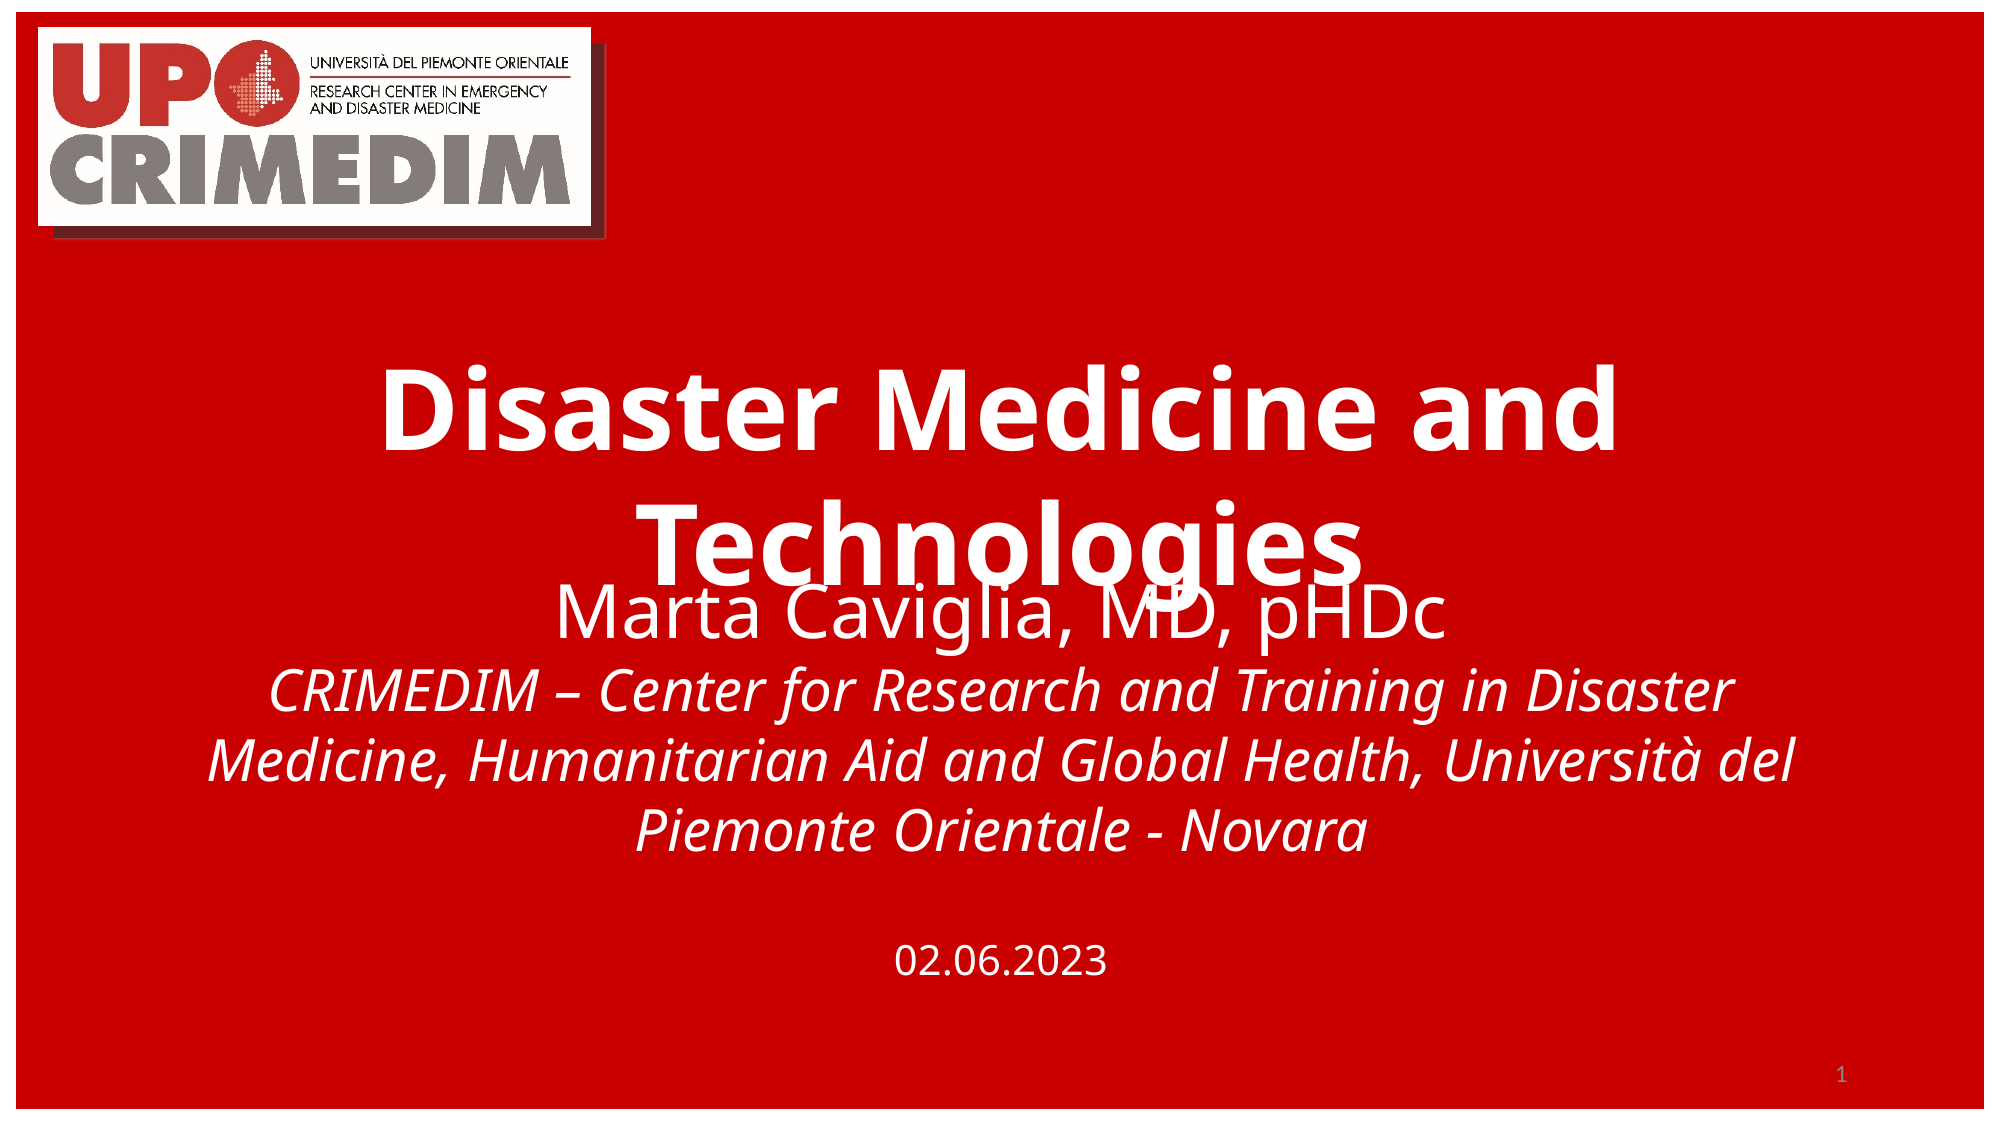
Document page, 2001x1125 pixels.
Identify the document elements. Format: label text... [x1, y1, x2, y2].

slide_number 1 [1412, 1042, 1863, 1103]
picture [38, 27, 591, 226]
text_box [840, 511, 1042, 521]
text_box Marta Caviglia, MD, pHDc CRIMEDIM – Center for Research and Training in Disaster Medicine, Humanitarian Aid and Global Health, Università del Piemonte Orientale - Novara 02.06.2023 [179, 521, 1824, 1021]
text_box [16, 511, 1984, 1109]
text_box [16, 12, 1984, 360]
text_box Disaster Medicine and Technologies [16, 360, 1984, 511]
text_box [675, 511, 824, 521]
